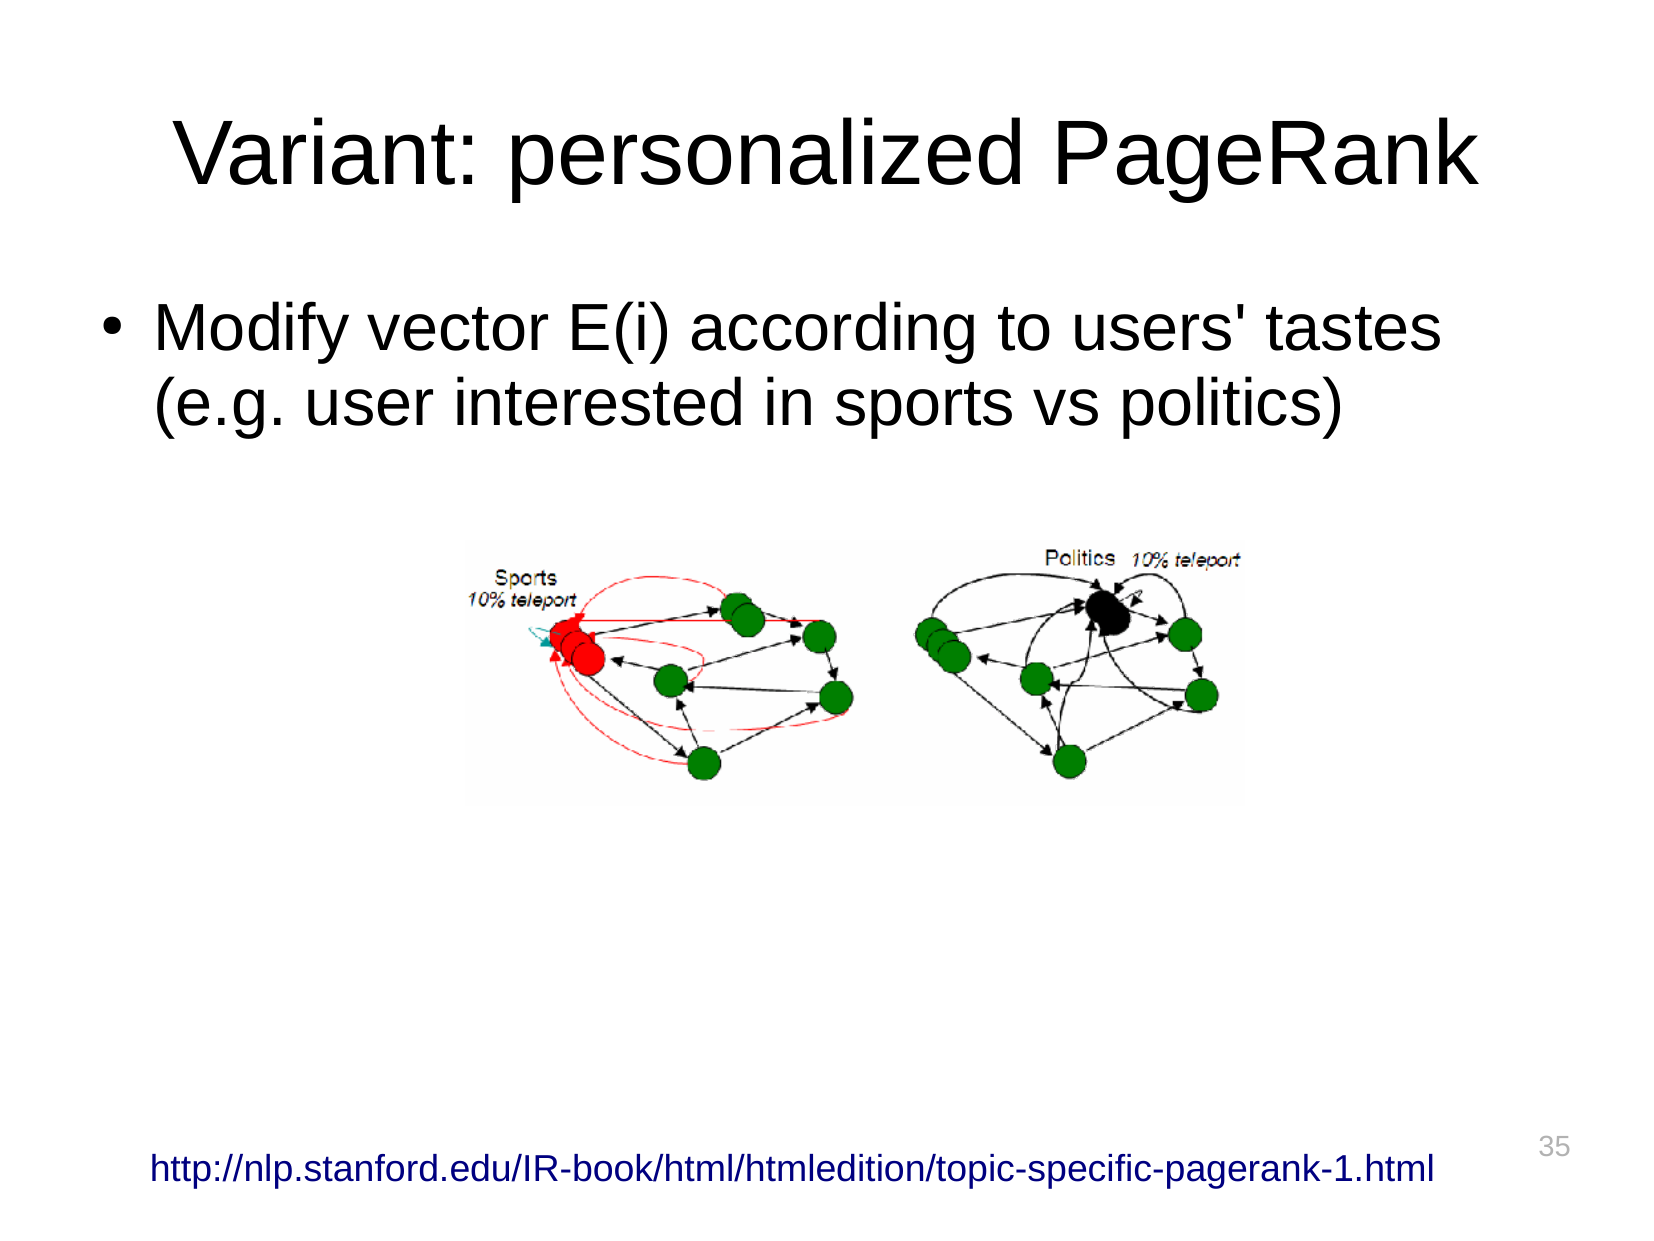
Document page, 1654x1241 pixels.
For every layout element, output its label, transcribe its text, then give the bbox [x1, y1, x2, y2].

title Variant: personalized PageRank [82, 49, 1571, 257]
picture [465, 540, 1246, 806]
list Modify vector E(i) according to users' tastes (e.g. user interested in sports vs politics) [82, 290, 1571, 1010]
text_box http://nlp.stanford.edu/IR-book/html/htmledition/topic-specific-pagerank-1.html [135, 1140, 1451, 1197]
